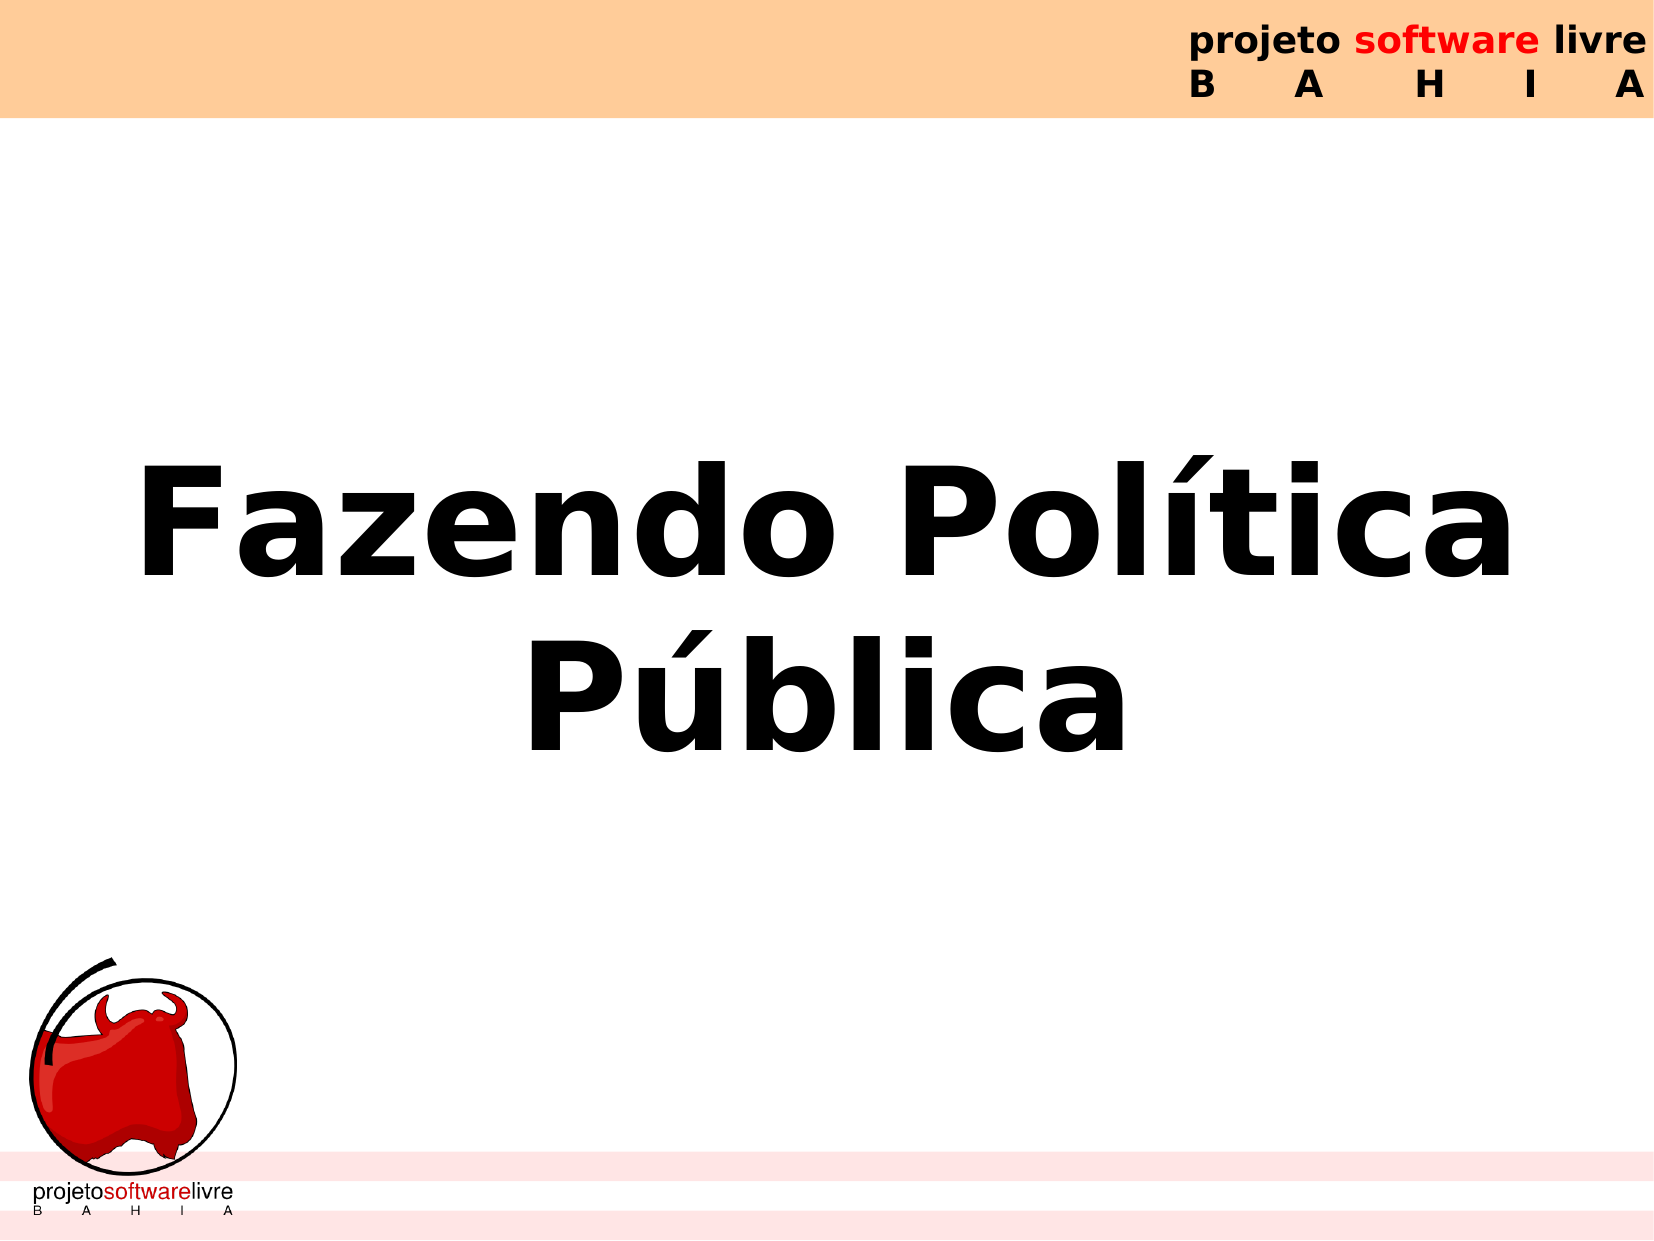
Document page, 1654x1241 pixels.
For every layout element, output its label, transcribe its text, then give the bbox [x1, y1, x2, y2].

picture [29, 957, 237, 1215]
title Fazendo Política Pública [82, 436, 1571, 787]
